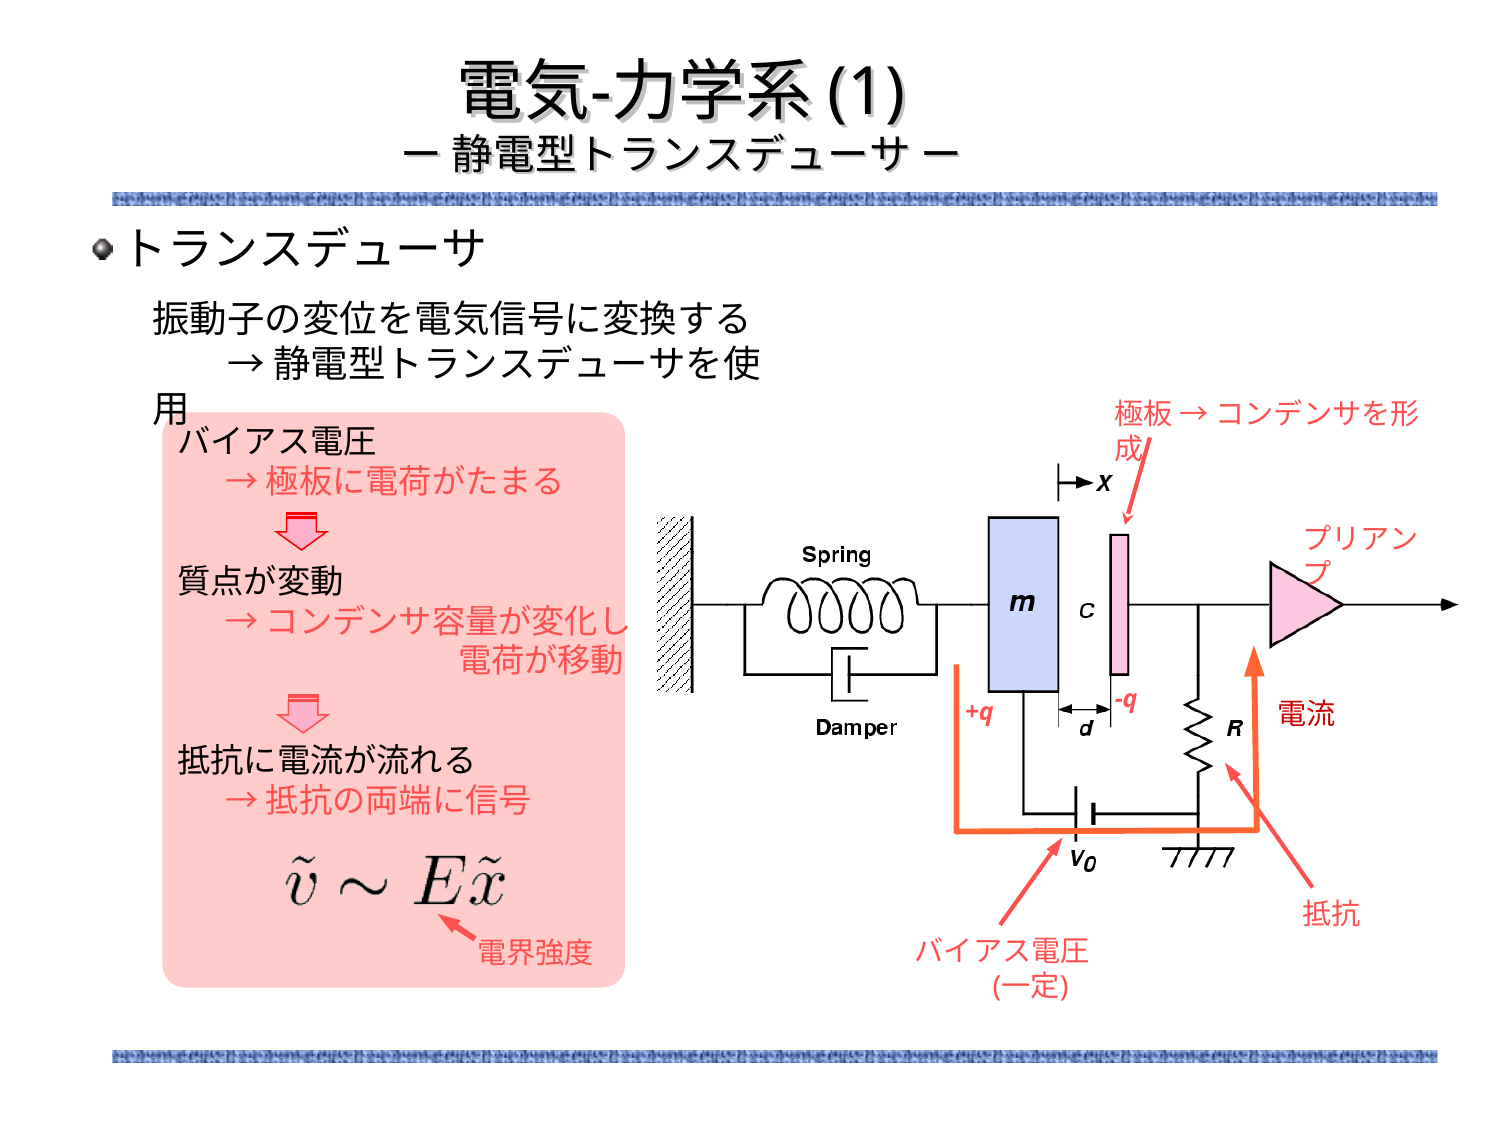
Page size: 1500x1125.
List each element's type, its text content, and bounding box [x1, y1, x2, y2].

picture [112, 192, 1438, 206]
text_box 抵抗 [1287, 887, 1400, 938]
chart [270, 843, 330, 915]
text_box [276, 518, 327, 550]
text_box バイアス電圧 (一定) [900, 924, 1126, 1011]
title 電気-力学系 (1) ー 静電型トランスデューサ ー [137, 37, 1225, 188]
text_box 電界強度 [462, 926, 625, 977]
text_box +q [960, 687, 1026, 733]
chart [334, 837, 513, 915]
picture [112, 1050, 1438, 1063]
text_box プリアンプ [1287, 512, 1463, 598]
list トランスデューサ [74, 212, 1451, 1025]
text_box 電流 [1262, 687, 1375, 738]
text_box 極板 → コンデンサを形成 [1100, 387, 1463, 473]
text_box [278, 701, 329, 733]
picture [654, 462, 1463, 879]
text_box バイアス電圧 → 極板に電荷がたまる 質点が変動 → コンデンサ容量が変化し 電荷が移動 抵抗に電流が流れる → 抵抗の両端に信号 [162, 412, 700, 828]
text_box -q [1100, 675, 1176, 721]
text_box 振動子の変位を電気信号に変換する → 静電型トランスデューサを使用 [137, 287, 813, 438]
